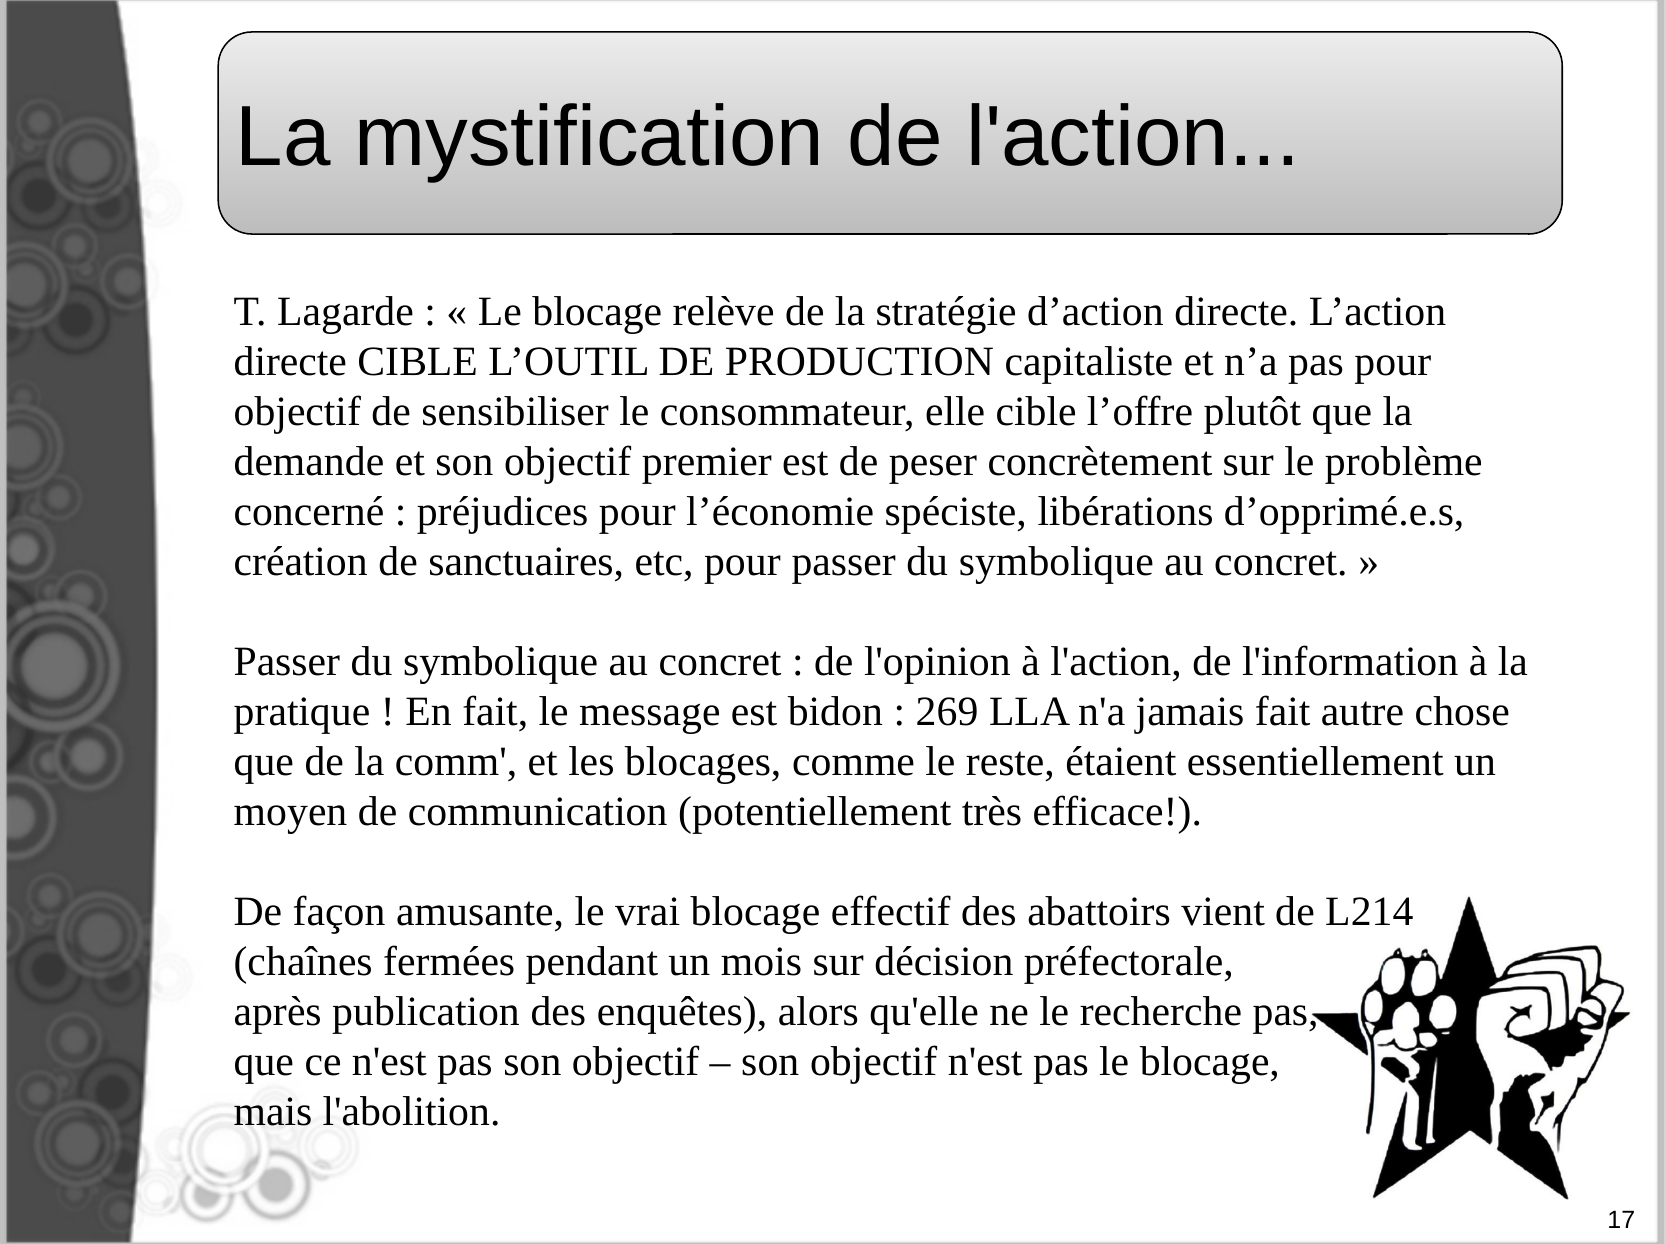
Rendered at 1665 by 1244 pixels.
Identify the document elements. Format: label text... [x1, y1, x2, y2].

picture [3, 0, 1662, 1244]
text_box T. Lagarde : « Le blocage relève de la stratégie d’action directe. L’action directe CIBLE L’OUTIL DE PRODUCTION capitaliste et n’a pas pour objectif de sensibiliser le consommateur, elle cible l’offre plutôt que la demande et son objectif premier est de peser concrètement sur le problème concerné : préjudices pour l’économie spéciste, libérations d’opprimé.e.s, création de sanctuaires, etc, pour passer du symbolique au concret. » Passer du symbolique au concret : de l'opinion à l'action, de l'information à la pratique ! En fait, le message est bidon : 269 LLA n'a jamais fait autre chose que de la comm', et les blocages, comme le reste, étaient essentiellement un moyen de communication (potentiellement très efficace!). De façon amusante, le vrai blocage effectif des abattoirs vient de L214 (chaînes fermées pendant un mois sur décision préfectorale, après publication des enquêtes), alors qu'elle ne le recherche pas, que ce n'est pas son objectif – son objectif n'est pas le blocage, mais l'abolition. [226, 276, 1555, 1242]
text_box [218, 31, 1563, 235]
text_box 17 [1555, 1195, 1644, 1242]
text_box La mystification de l'action... [228, 72, 1553, 191]
